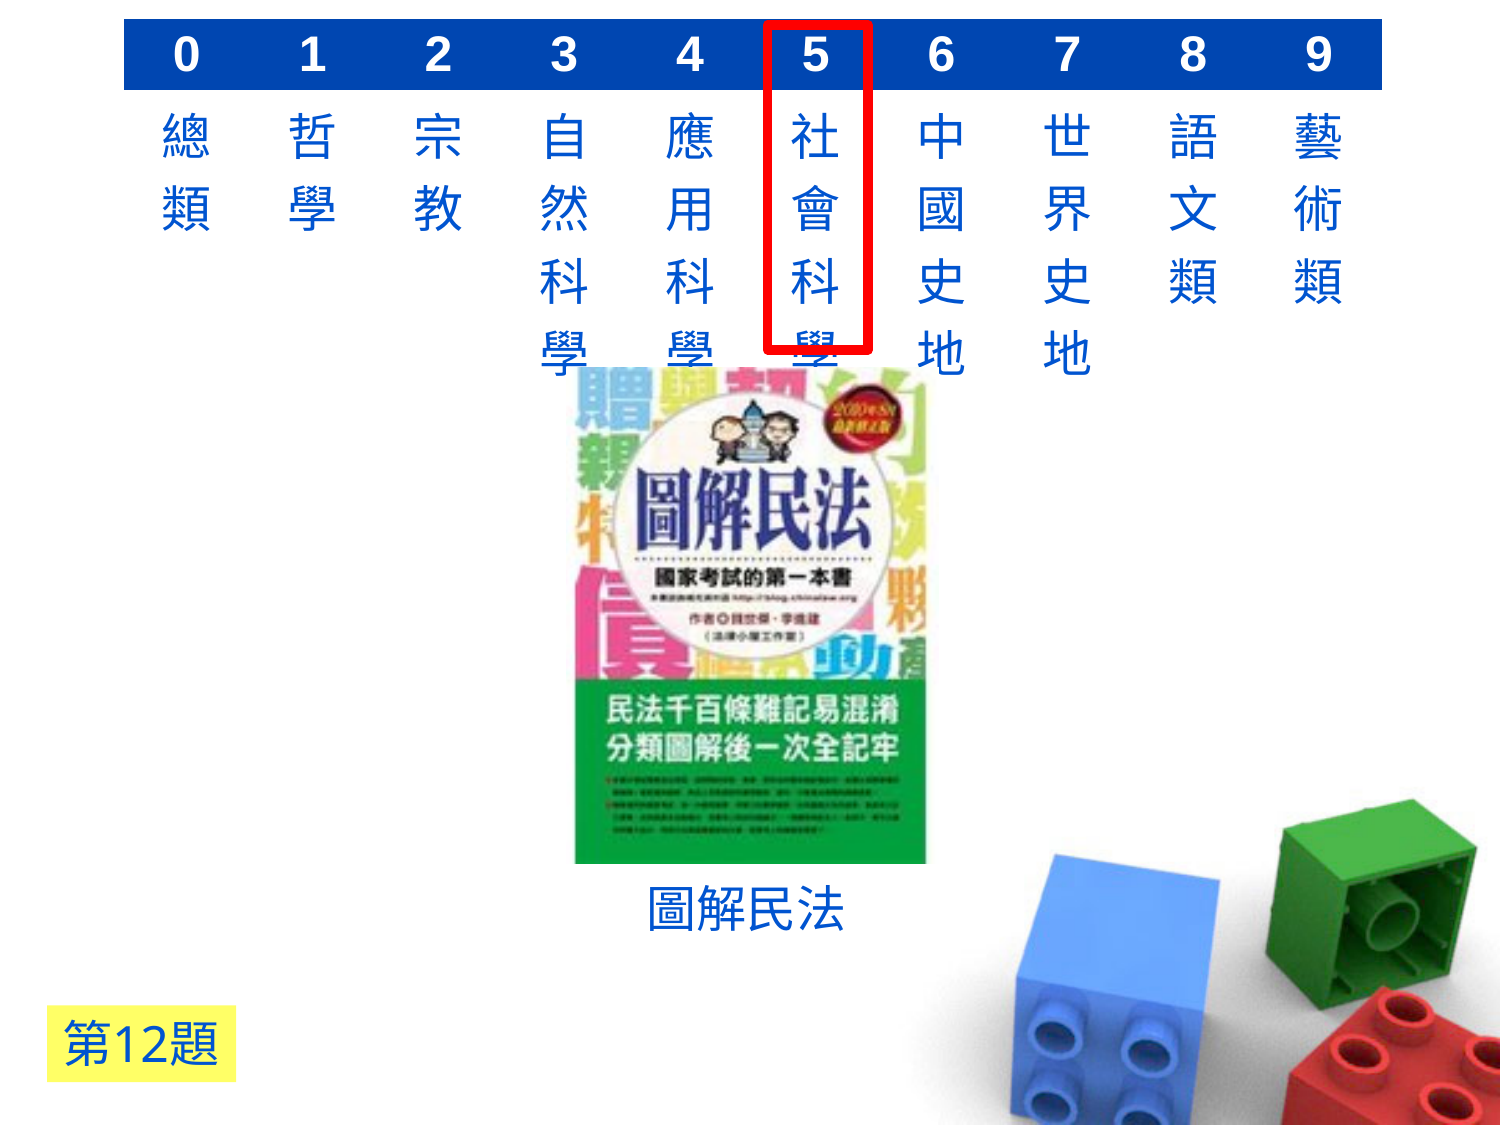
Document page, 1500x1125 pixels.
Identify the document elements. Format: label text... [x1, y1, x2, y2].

table_cell 自然科學 [501, 90, 627, 395]
table_header 3 [501, 19, 627, 90]
table_cell 語文類 [1130, 90, 1256, 395]
table_header 8 [1130, 19, 1256, 90]
table_cell 藝術類 [1256, 90, 1382, 395]
table_cell 應用科學 [627, 90, 753, 367]
table_cell 總類 [124, 90, 250, 395]
picture [249, 187, 1500, 1125]
table_header 5 [772, 30, 863, 90]
table_cell 社會科學 [753, 90, 821, 367]
table_header 0 [124, 19, 250, 90]
table_cell 中國史地 [879, 90, 1004, 395]
table_cell 世界史地 [1004, 90, 1130, 395]
table_cell 哲學 [250, 90, 376, 395]
text_box 第12題 [47, 1005, 237, 1083]
table_cell 社會科學 [817, 90, 879, 367]
table_header 5 [753, 19, 879, 90]
text_box 圖解民法 [631, 870, 874, 946]
table_cell 宗教 [376, 90, 501, 395]
table_header 7 [1004, 19, 1130, 90]
table_header 2 [376, 19, 501, 90]
table_cell 社會科學 [772, 90, 863, 345]
table_header 9 [1256, 19, 1382, 90]
table_header 4 [627, 19, 753, 90]
table_header 1 [250, 19, 376, 90]
table_header 6 [879, 19, 1004, 90]
